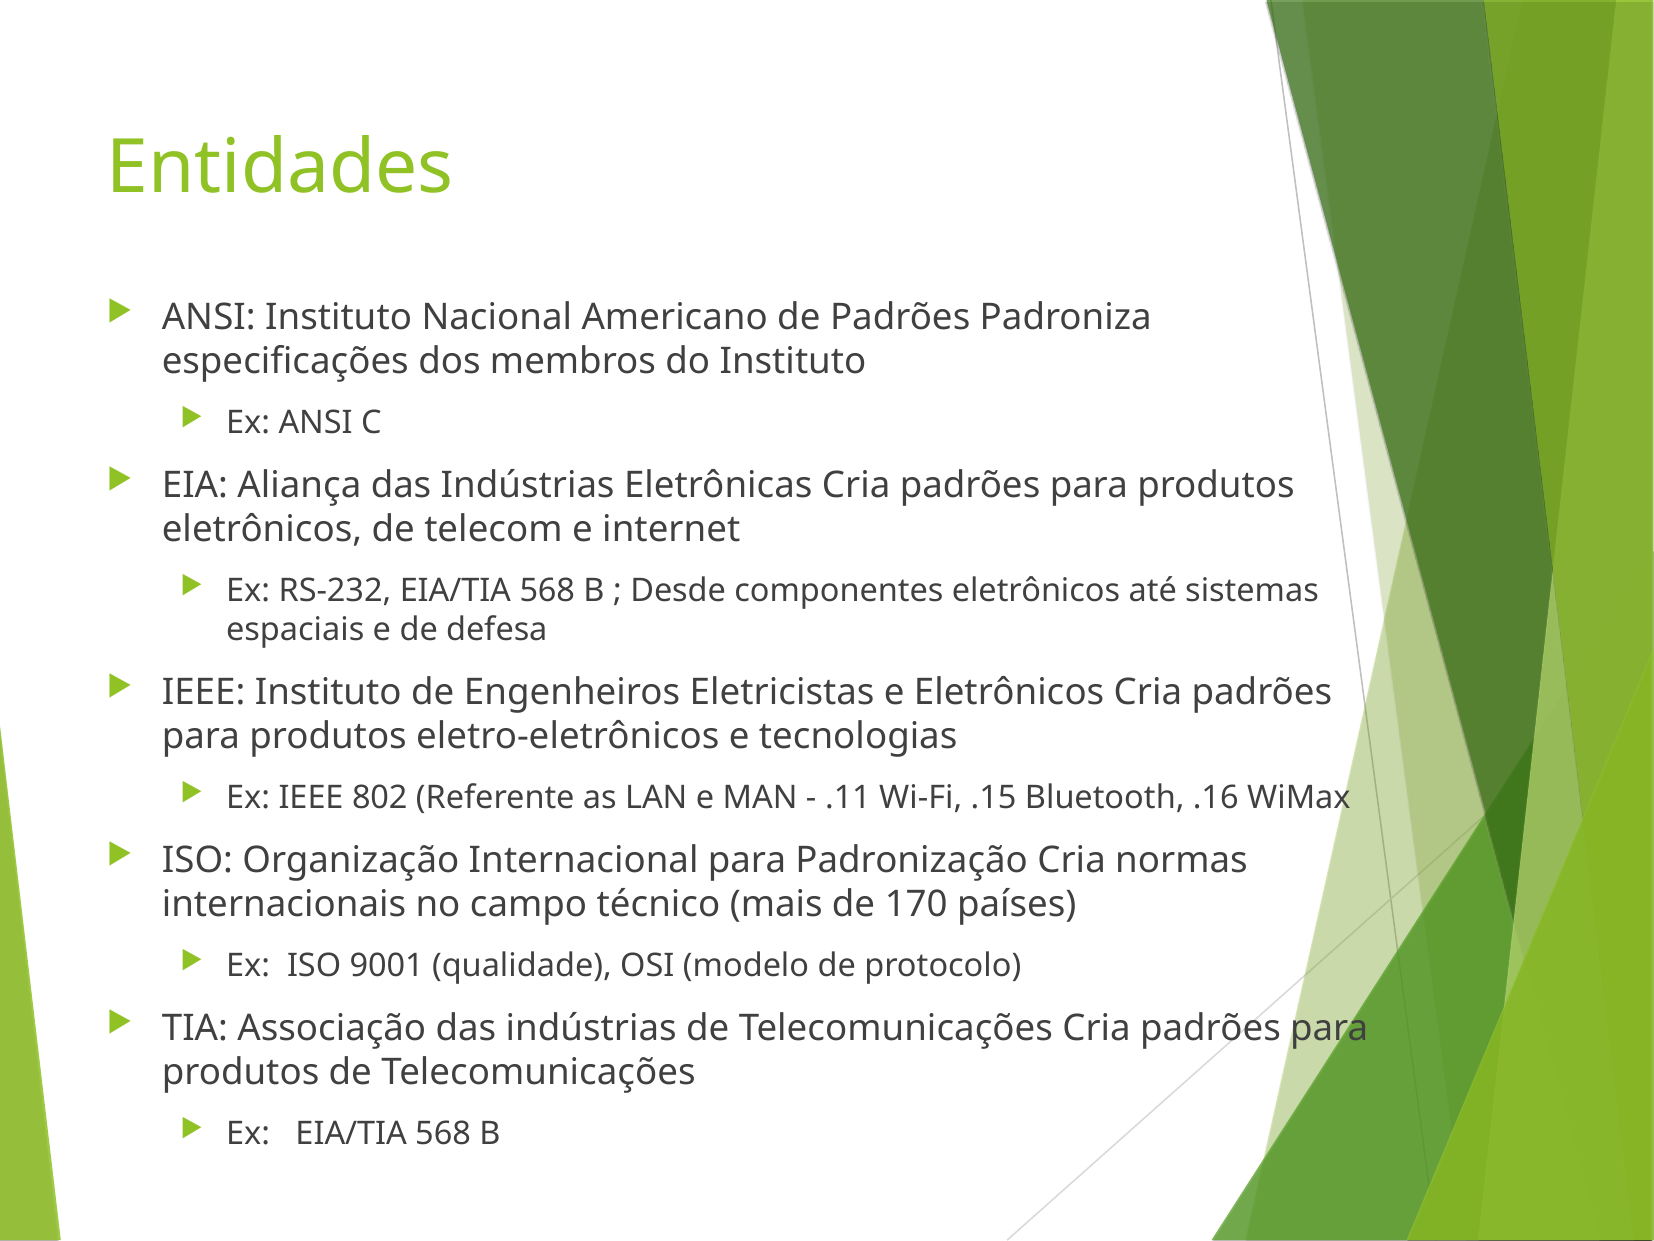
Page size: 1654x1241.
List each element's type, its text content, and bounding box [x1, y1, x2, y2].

title Entidades [91, 110, 1258, 285]
list ANSI: Instituto Nacional Americano de Padrões Padroniza especificações dos membros do Instituto Ex: ANSI C EIA: Aliança das Indústrias Eletrônicas Cria padrões para produtos eletrônicos, de telecom e internet Ex: RS-232, EIA/TIA 568 B ; Desde componentes eletrônicos até sistemas espaciais e de defesa IEEE: Instituto de Engenheiros Eletricistas e Eletrônicos Cria padrões para produtos eletro-eletrônicos e tecnologias Ex: IEEE 802 (Referente as LAN e MAN - .11 Wi-Fi, .15 Bluetooth, .16 WiMax ISO: Organização Internacional para Padronização Cria normas internacionais no campo técnico (mais de 170 países) Ex: ISO 9001 (qualidade), OSI (modelo de protocolo) TIA: Associação das indústrias de Telecomunicações Cria padrões para produtos de Telecomunicações Ex: EIA/TIA 568 B [91, 285, 1422, 1172]
